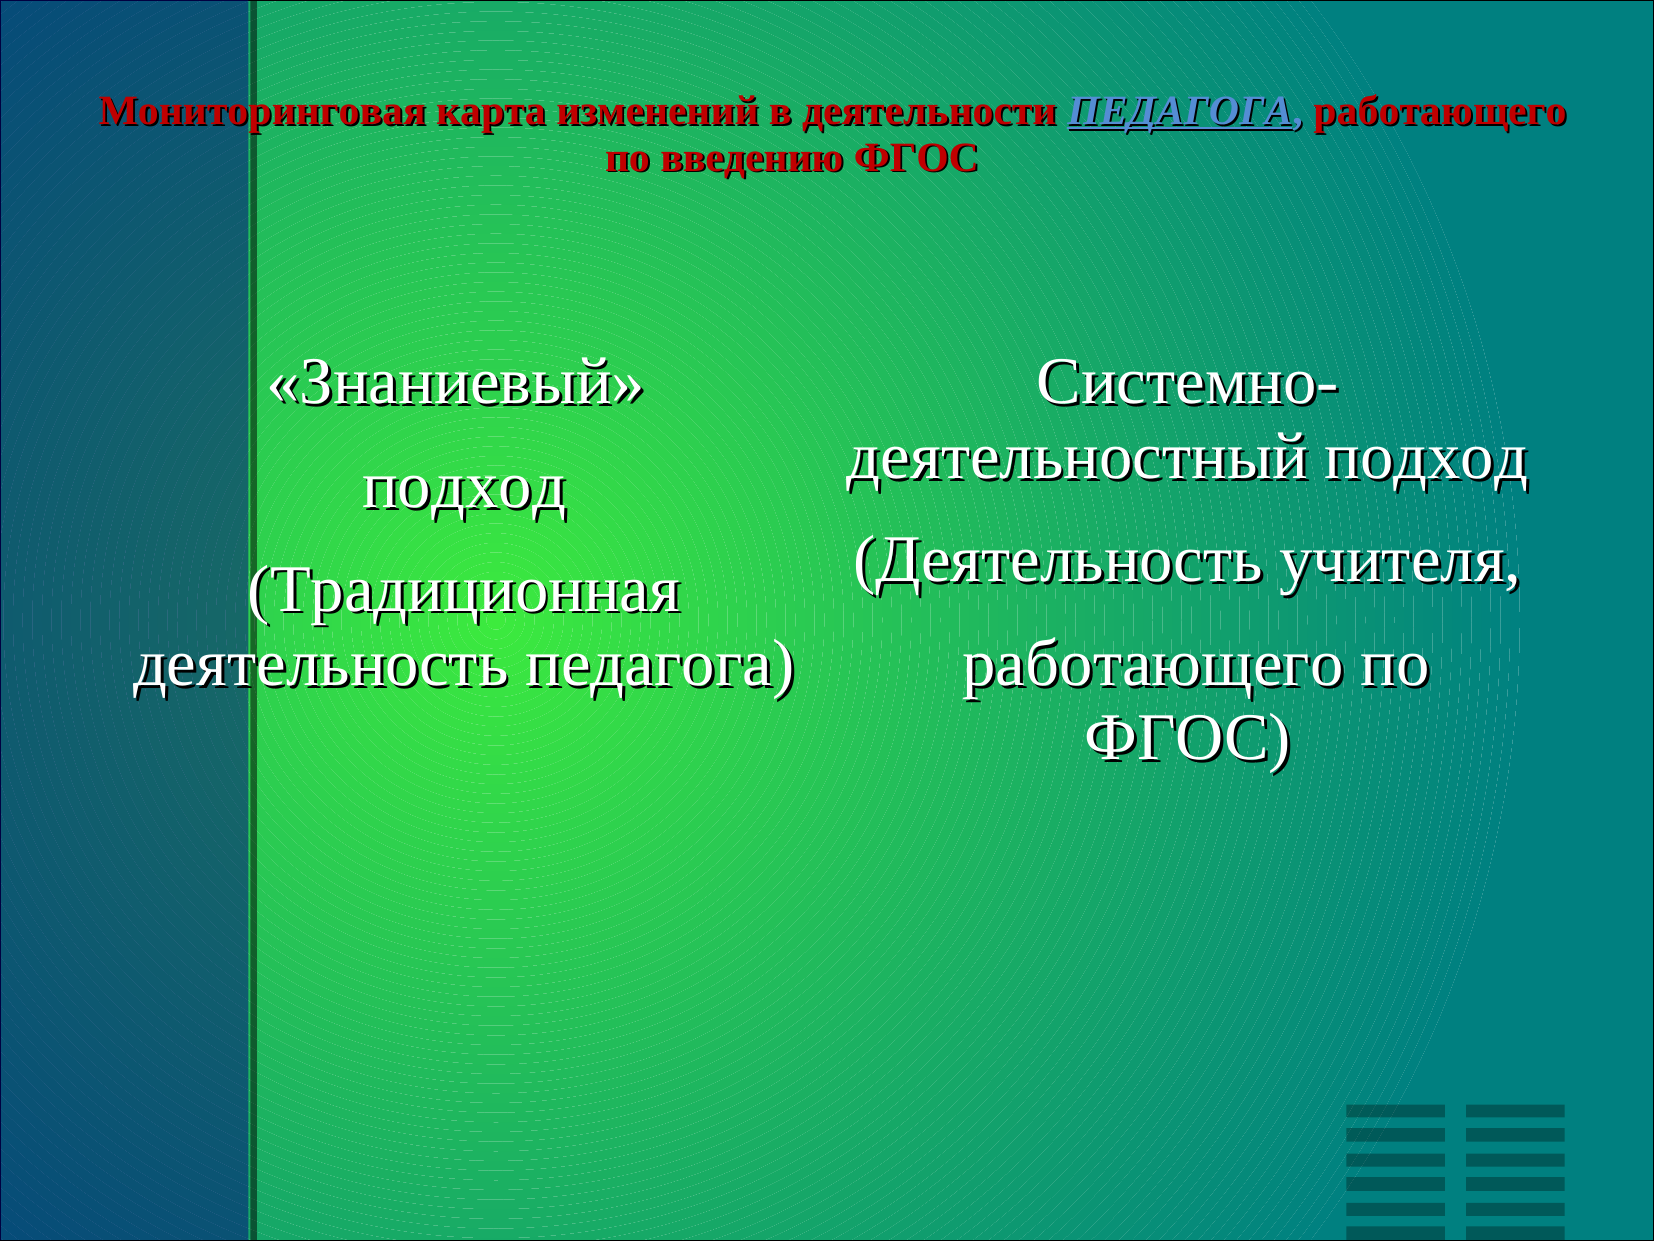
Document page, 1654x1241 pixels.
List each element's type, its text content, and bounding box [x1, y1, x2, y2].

list «Знаниевый» подход (Традиционная деятельность педагога) [119, 344, 809, 1164]
title Мониторинговая карта изменений в деятельности ПЕДАГОГА, работающего по введению ФГОС [88, 59, 1577, 237]
list Системно-деятельностный подход (Деятельность учителя, работающего по ФГОС) [843, 344, 1533, 1164]
